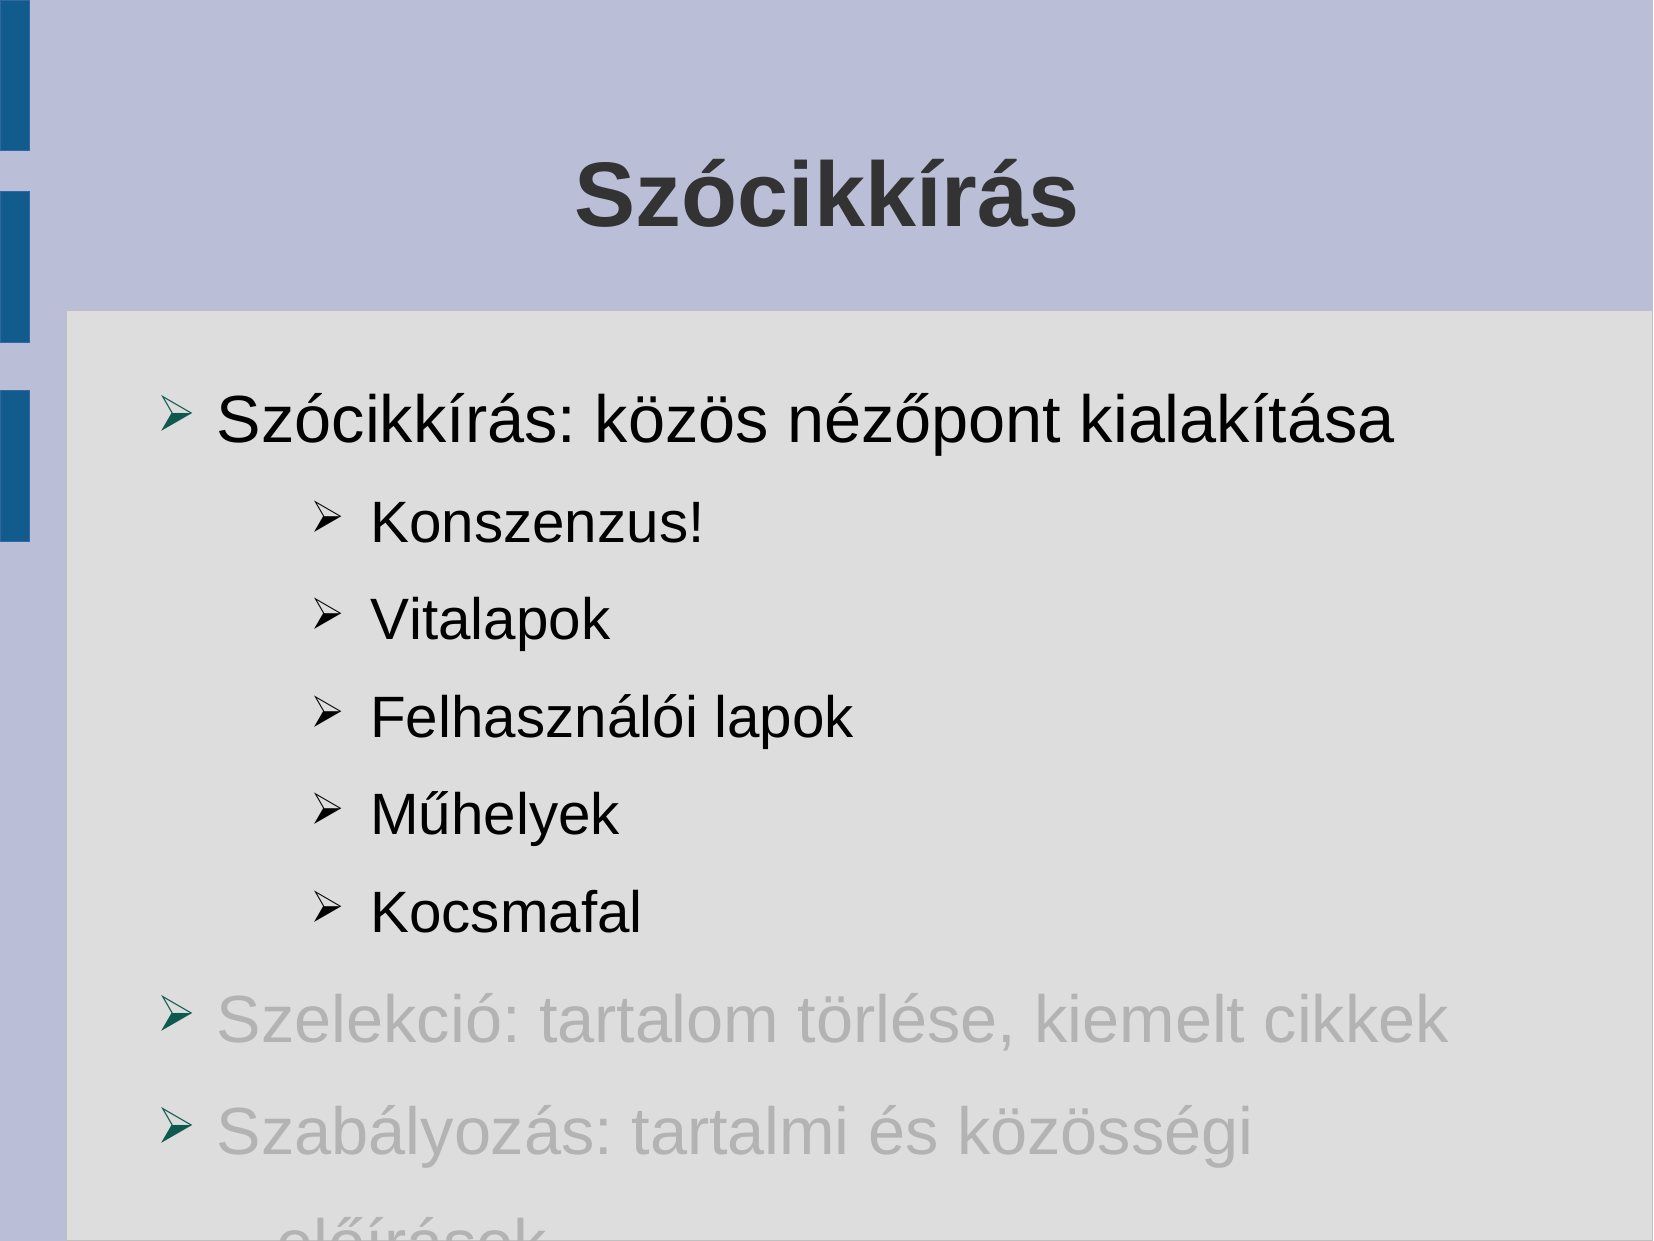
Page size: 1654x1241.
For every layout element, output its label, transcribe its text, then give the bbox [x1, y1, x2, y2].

title Szócikkírás [121, 91, 1534, 299]
list Szócikkírás: közös nézőpont kialakítása Konszenzus! Vitalapok Felhasználói lapok Műhelyek Kocsmafal Szelekció: tartalom törlése, kiemelt cikkek Szabályozás: tartalmi és közösségi előírások [121, 344, 1534, 1132]
